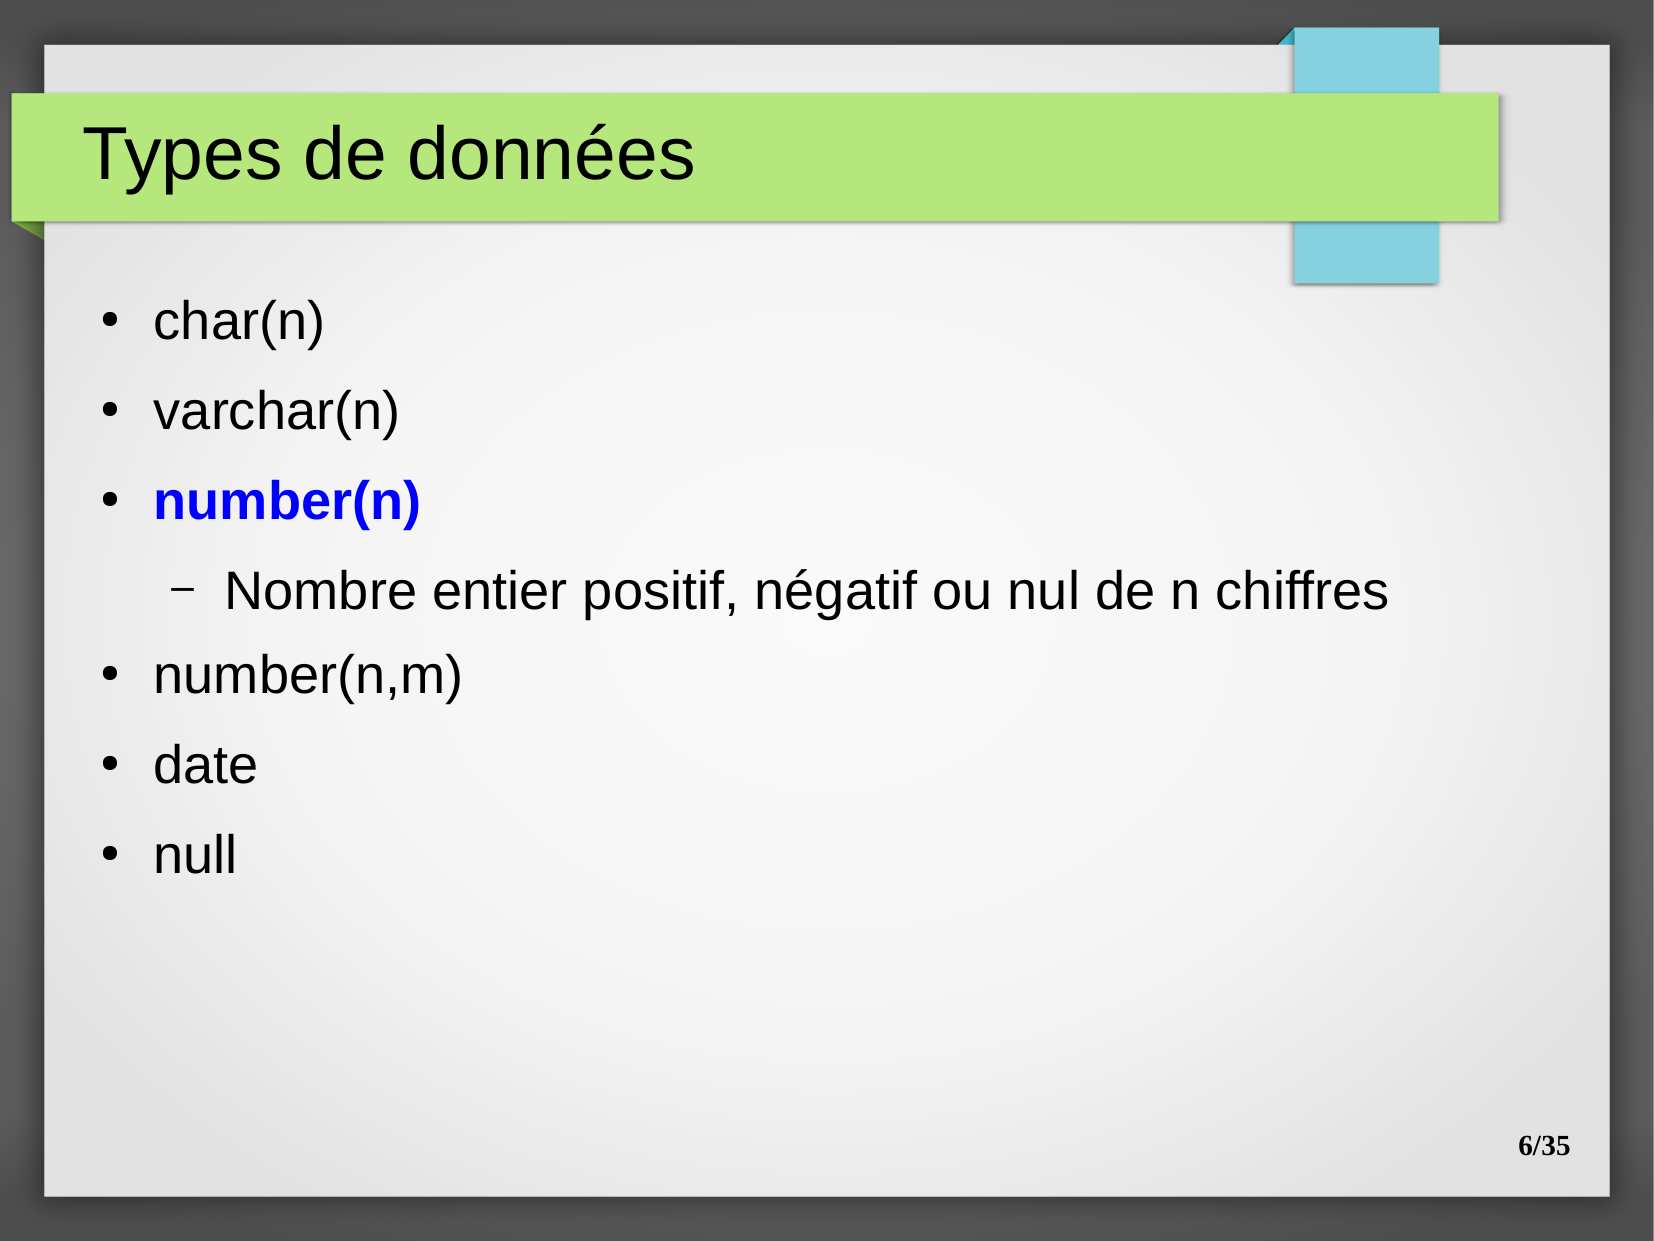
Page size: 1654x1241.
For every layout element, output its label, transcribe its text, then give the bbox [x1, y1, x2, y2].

title Types de données [82, 94, 1264, 213]
list char(n) varchar(n) number(n) Nombre entier positif, négatif ou nul de n chiffres number(n,m) date null [82, 290, 1571, 1109]
picture [0, 0, 1654, 1241]
